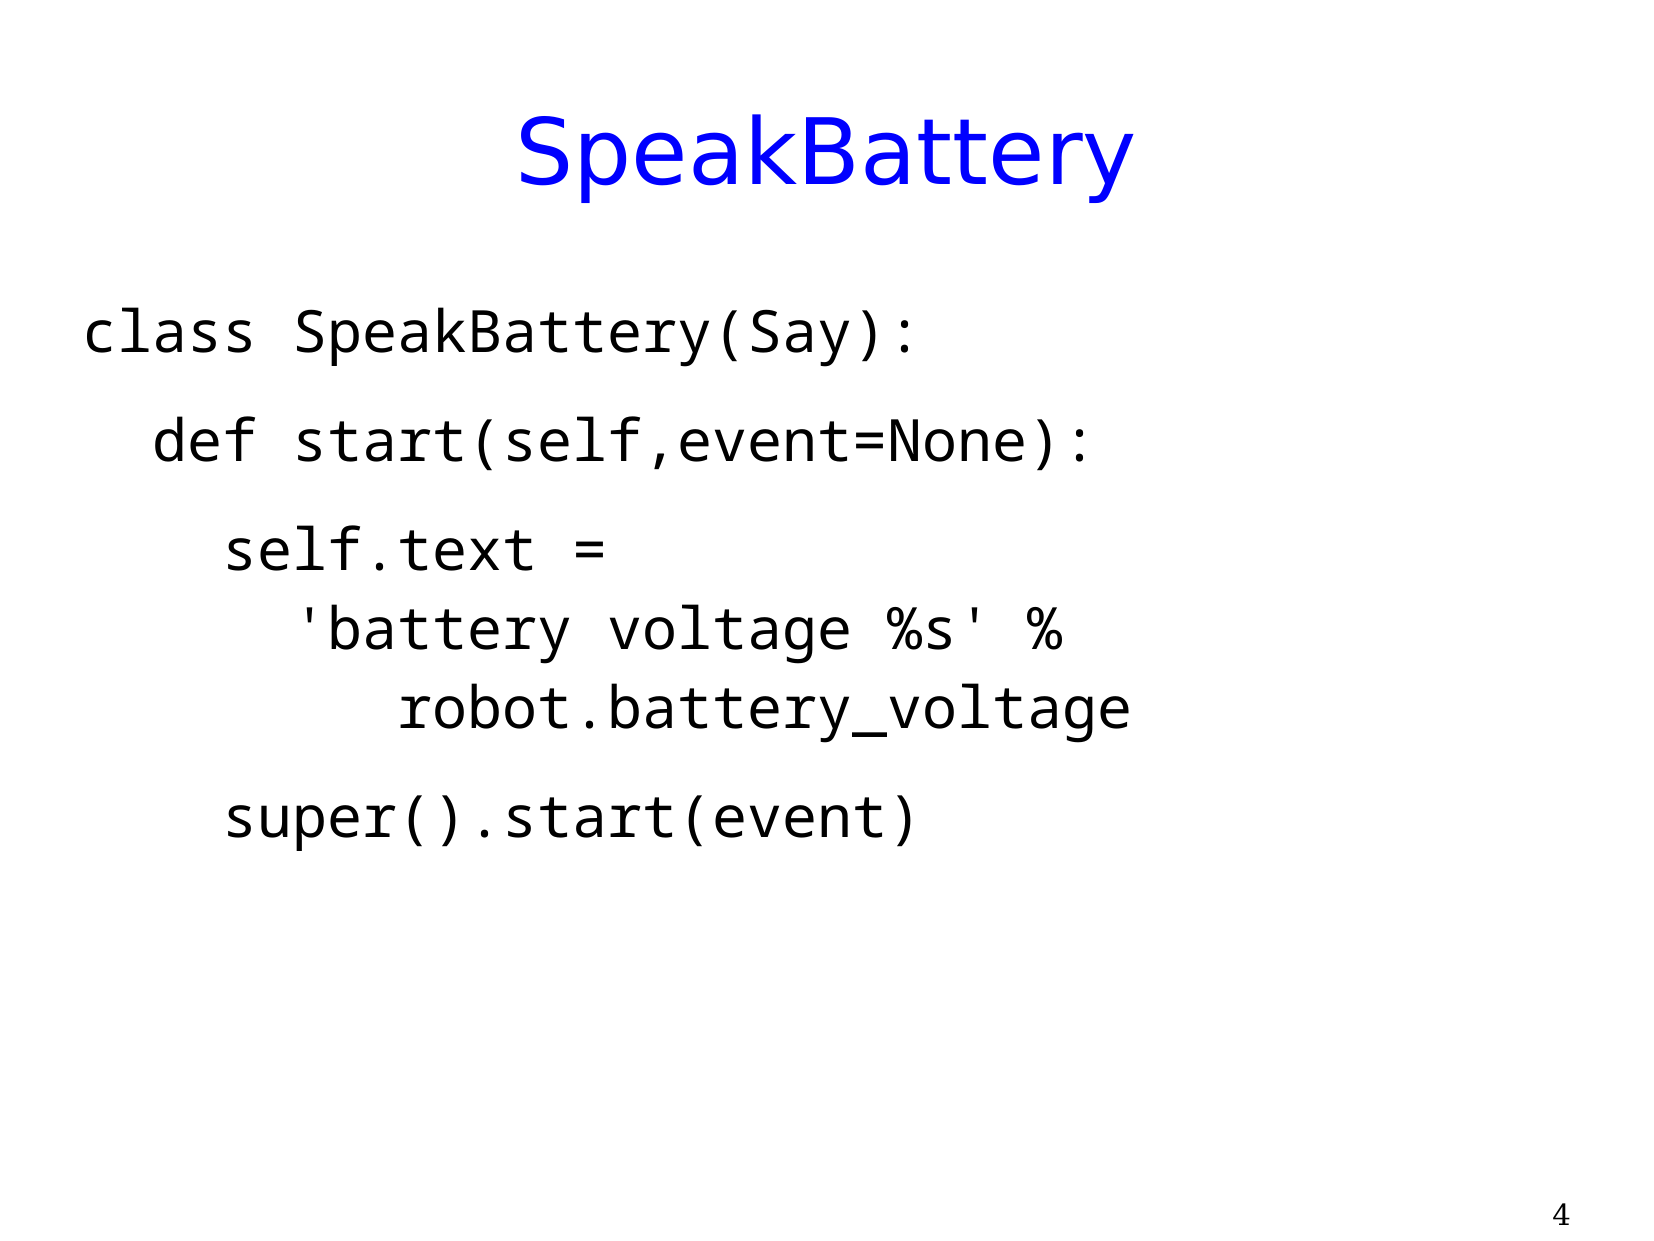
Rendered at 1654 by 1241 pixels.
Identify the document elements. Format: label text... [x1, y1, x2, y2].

list class SpeakBattery(Say): def start(self,event=None): self.text = 'battery voltage %s' % robot.battery_voltage super().start(event) [82, 290, 1571, 1109]
title SpeakBattery [82, 49, 1571, 257]
